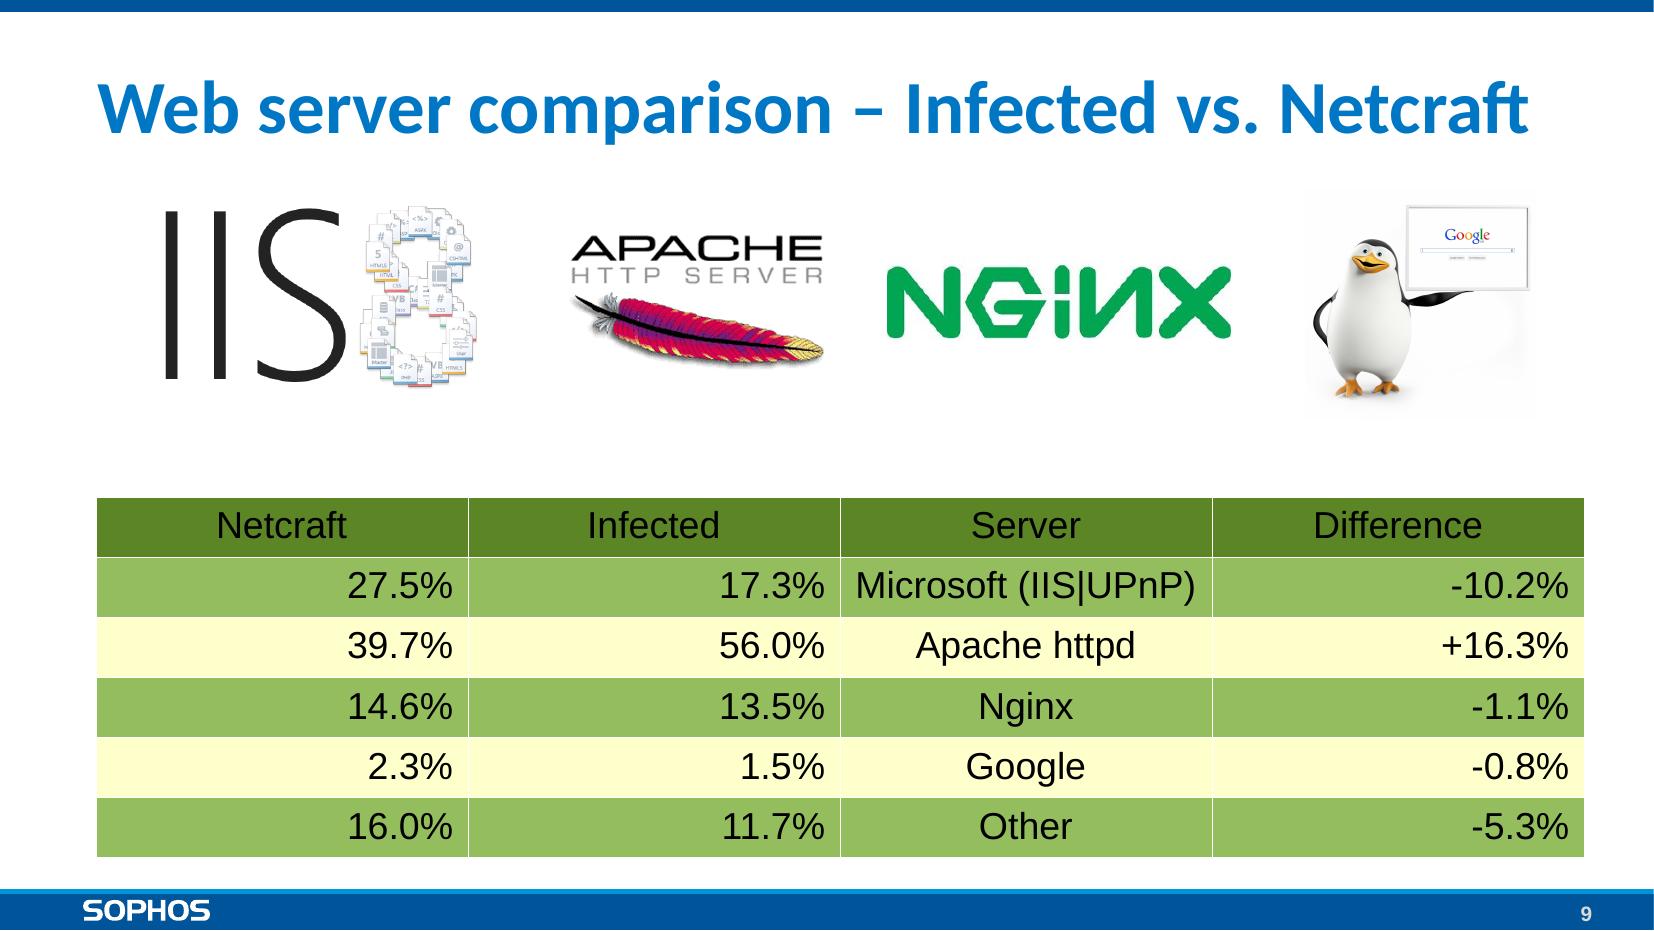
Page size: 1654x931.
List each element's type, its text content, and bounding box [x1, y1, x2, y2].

picture [540, 194, 854, 411]
table_cell 1.5% [469, 738, 840, 797]
table_header Server [841, 498, 1212, 557]
picture [165, 206, 478, 391]
table_header Difference [1213, 498, 1584, 557]
table_cell -0.8% [1213, 738, 1584, 797]
table_header Netcraft [97, 498, 468, 557]
table_cell -10.2% [1213, 558, 1584, 617]
title Web server comparison – Infected vs. Netcraft [82, 37, 1571, 170]
table_cell Nginx [841, 678, 1212, 737]
table_cell 27.5% [97, 558, 468, 617]
table_cell 17.3% [469, 558, 840, 617]
table_cell 11.7% [469, 798, 840, 857]
table_cell 39.7% [97, 618, 468, 677]
table_cell 56.0% [469, 618, 840, 677]
table_cell Google [841, 738, 1212, 797]
picture [887, 160, 1231, 436]
table_cell 13.5% [469, 678, 840, 737]
table_cell 14.6% [97, 678, 468, 737]
table_cell -5.3% [1213, 798, 1584, 857]
table_cell Microsoft (IIS|UPnP) [841, 558, 1212, 617]
table_cell +16.3% [1213, 618, 1584, 677]
table_cell Other [841, 798, 1212, 857]
picture [1305, 188, 1537, 421]
table_cell 2.3% [97, 738, 468, 797]
table_cell Apache httpd [841, 618, 1212, 677]
table_header Infected [469, 498, 840, 557]
table_cell -1.1% [1213, 678, 1584, 737]
table_cell 16.0% [97, 798, 468, 857]
